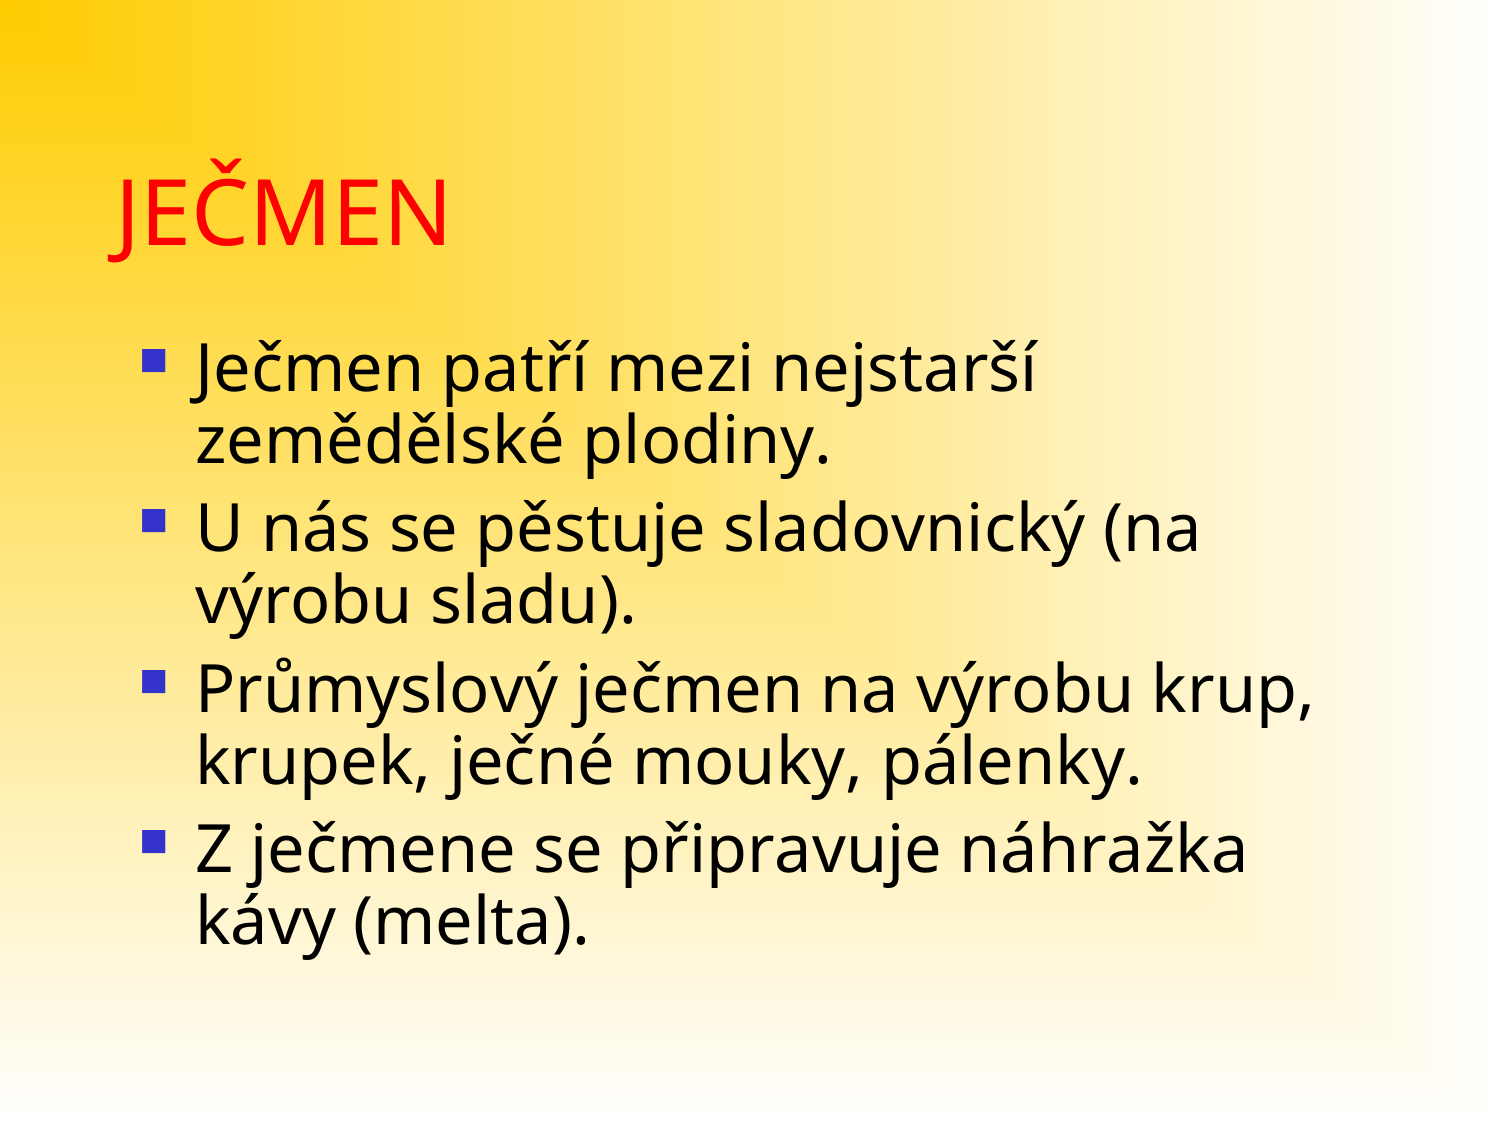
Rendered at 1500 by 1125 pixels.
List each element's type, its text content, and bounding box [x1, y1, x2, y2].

list Ječmen patří mezi nejstarší zemědělské plodiny. U nás se pěstuje sladovnický (na výrobu sladu). Průmyslový ječmen na výrobu krup, krupek, ječné mouky, pálenky. Z ječmene se připravuje náhražka kávy (melta). [123, 326, 1399, 1002]
title JEČMEN [100, 30, 1379, 271]
picture [0, 0, 1500, 1125]
